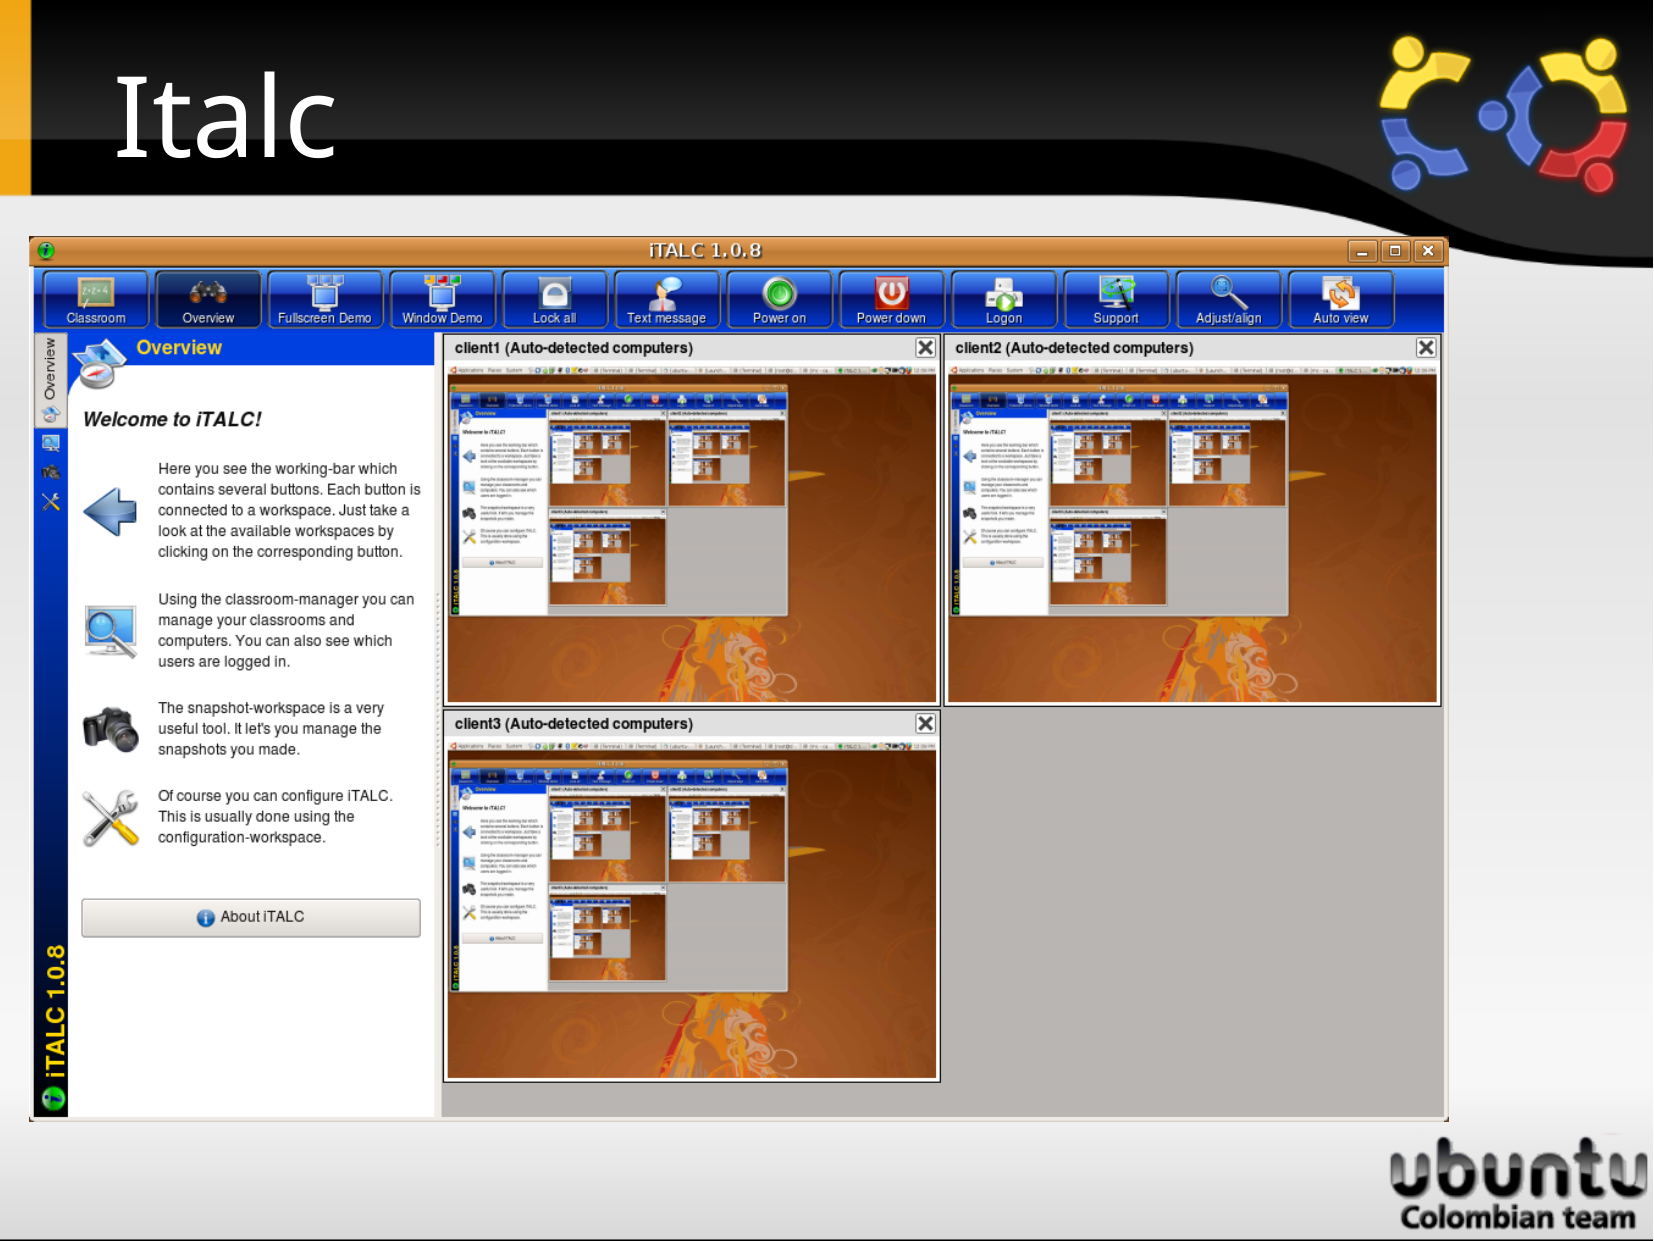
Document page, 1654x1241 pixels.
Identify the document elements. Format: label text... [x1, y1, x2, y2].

picture [0, 0, 1653, 1241]
text_box Italc [59, 29, 1447, 178]
